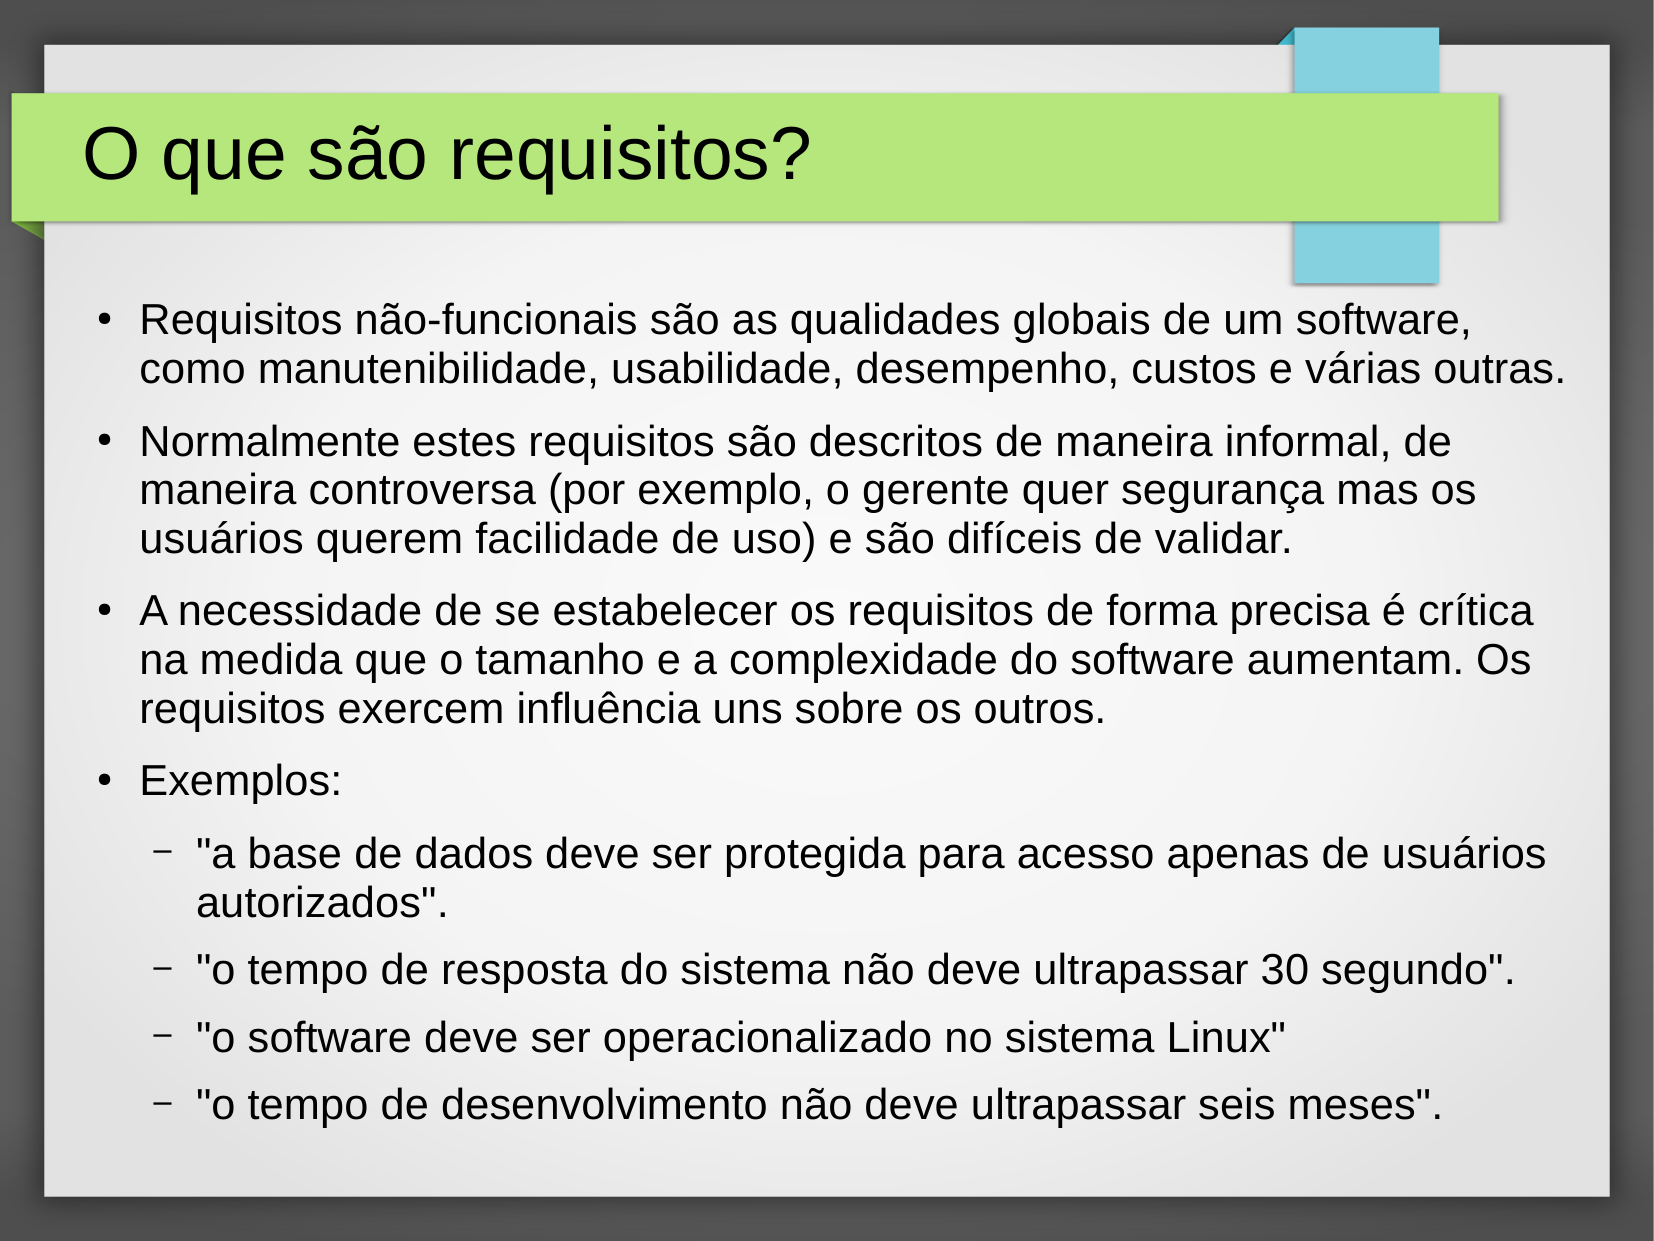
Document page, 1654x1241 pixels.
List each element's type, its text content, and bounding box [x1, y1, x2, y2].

picture [0, 0, 1654, 1241]
list Requisitos não-funcionais são as qualidades globais de um software, como manutenibilidade, usabilidade, desempenho, custos e várias outras. Normalmente estes requisitos são descritos de maneira informal, de maneira controversa (por exemplo, o gerente quer segurança mas os usuários querem facilidade de uso) e são difíceis de validar. A necessidade de se estabelecer os requisitos de forma precisa é crítica na medida que o tamanho e a complexidade do software aumentam. Os requisitos exercem influência uns sobre os outros. Exemplos: "a base de dados deve ser protegida para acesso apenas de usuários autorizados". "o tempo de resposta do sistema não deve ultrapassar 30 segundo". "o software deve ser operacionalizado no sistema Linux" "o tempo de desenvolvimento não deve ultrapassar seis meses". [82, 295, 1571, 1158]
title O que são requisitos? [82, 94, 1264, 213]
